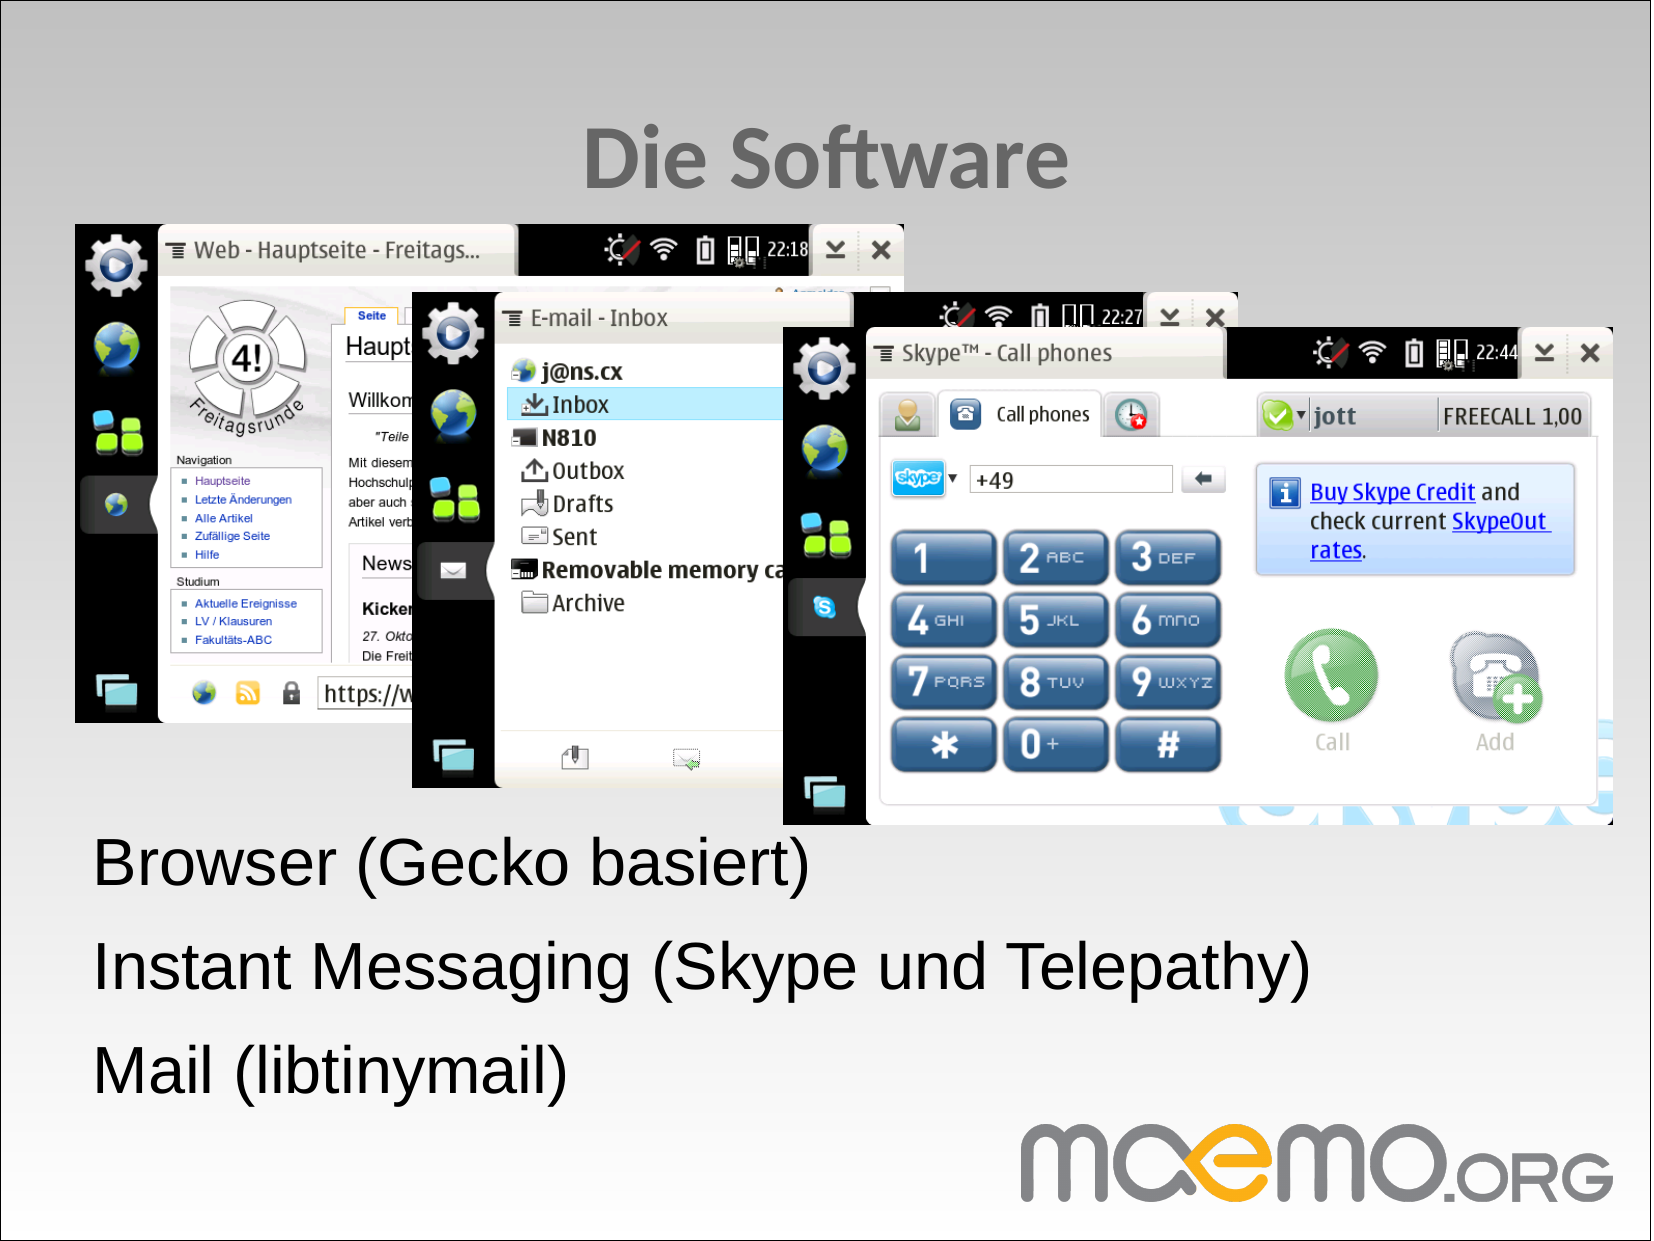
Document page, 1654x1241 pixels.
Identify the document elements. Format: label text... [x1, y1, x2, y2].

picture [1021, 1124, 1613, 1202]
list Browser (Gecko basiert) Instant Messaging (Skype und Telepathy) Mail (libtinymail) [75, 825, 1564, 1142]
title Die Software [82, 82, 1571, 250]
picture [75, 224, 1613, 826]
